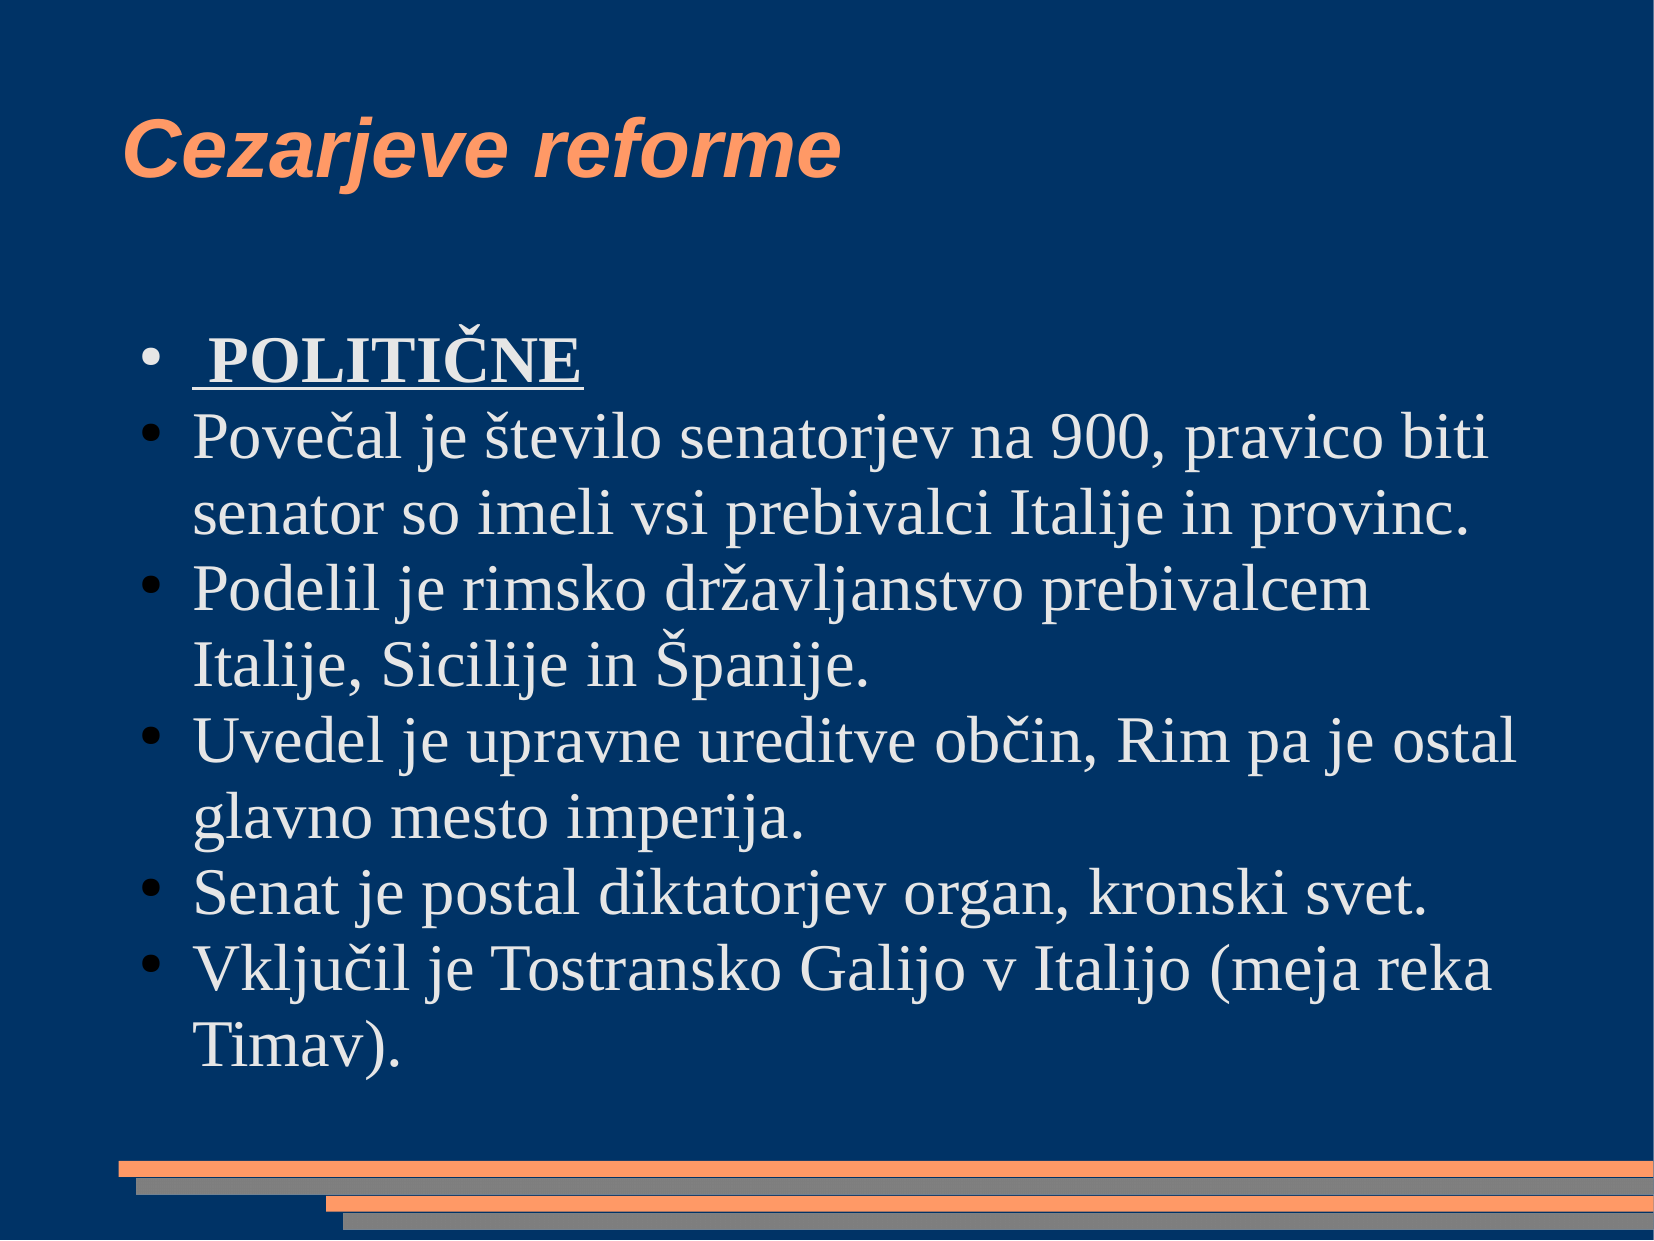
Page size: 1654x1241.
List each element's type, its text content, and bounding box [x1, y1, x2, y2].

title Cezarjeve reforme [121, 46, 1534, 254]
list POLITIČNE Povečal je število senatorjev na 900, pravico biti senator so imeli vsi prebivalci Italije in provinc. Podelil je rimsko državljanstvo prebivalcem Italije, Sicilije in Španije. Uvedel je upravne ureditve občin, Rim pa je ostal glavno mesto imperija. Senat je postal diktatorjev organ, kronski svet. Vključil je Tostransko Galijo v Italijo (meja reka Timav). [121, 322, 1561, 1082]
